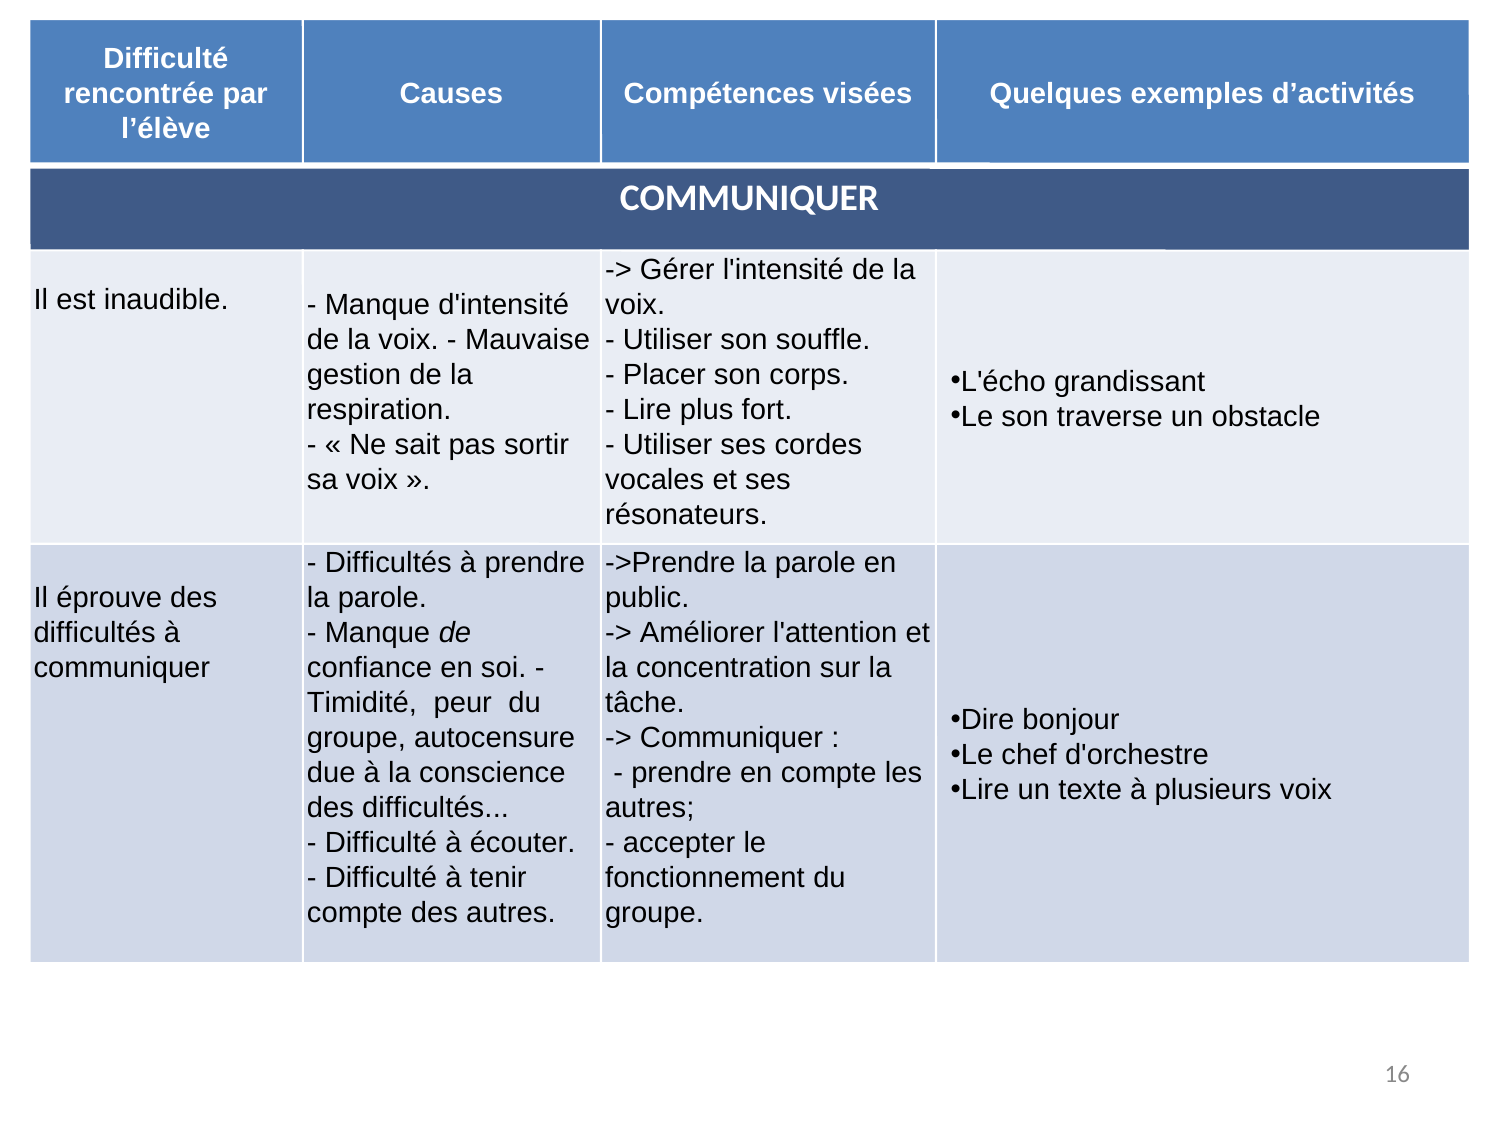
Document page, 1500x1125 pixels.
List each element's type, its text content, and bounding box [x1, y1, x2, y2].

text_box - Manque d'intensité de la voix. - Mauvaise gestion de la respiration. - « Ne sait pas sortir sa voix ». [304, 252, 599, 542]
text_box - Difficultés à prendre la parole. - Manque de confiance en soi. -Timidité, peur du groupe, autocensure due à la conscience des difficultés... - Difficulté à écouter. - Difficulté à tenir compte des autres. [304, 545, 599, 962]
text_box COMMUNIQUER [31, 169, 1468, 249]
text_box Difficulté rencontrée par l’élève [31, 21, 301, 162]
text_box Compétences visées [602, 21, 934, 162]
text_box Causes [304, 21, 599, 162]
text_box <numéro> [1074, 1042, 1426, 1103]
text_box Il est inaudible. [31, 252, 301, 542]
text_box -> Gérer l'intensité de la voix. - Utiliser son souffle. - Placer son corps. - Lire plus fort. - Utiliser ses cordes vocales et ses résonateurs. [602, 252, 934, 542]
text_box L'écho grandissant Le son traverse un obstacle [937, 252, 1468, 542]
text_box ->Prendre la parole en public. -> Améliorer l'attention et la concentration sur la tâche. -> Communiquer : - prendre en compte les autres; - accepter le fonctionnement du groupe. [602, 545, 934, 962]
text_box Dire bonjour Le chef d'orchestre Lire un texte à plusieurs voix [937, 545, 1468, 962]
text_box Il éprouve des difficultés à communiquer [31, 545, 301, 962]
text_box Quelques exemples d’activités [937, 21, 1468, 162]
